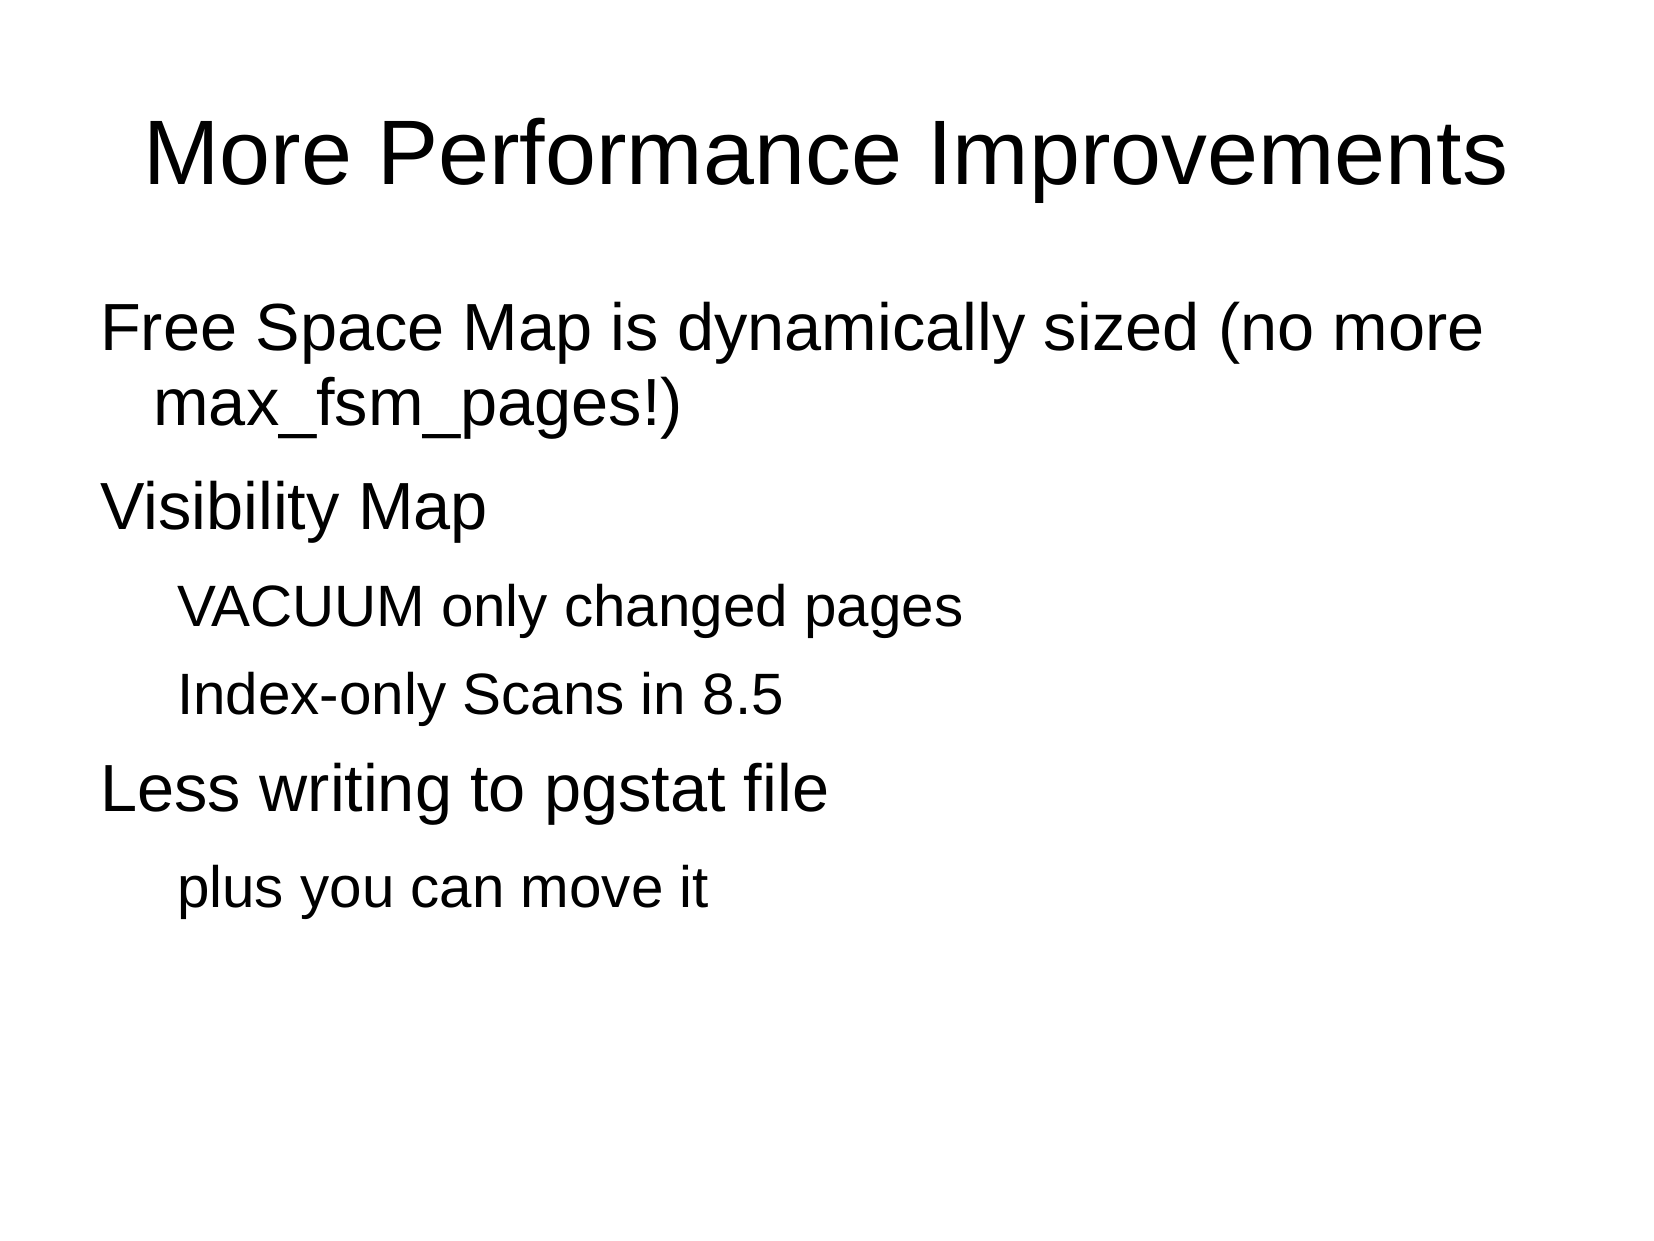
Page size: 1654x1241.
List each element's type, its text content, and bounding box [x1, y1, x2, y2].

list Free Space Map is dynamically sized (no more max_fsm_pages!) Visibility Map VACUUM only changed pages Index-only Scans in 8.5 Less writing to pgstat file plus you can move it [82, 290, 1571, 1094]
title More Performance Improvements [82, 49, 1571, 257]
